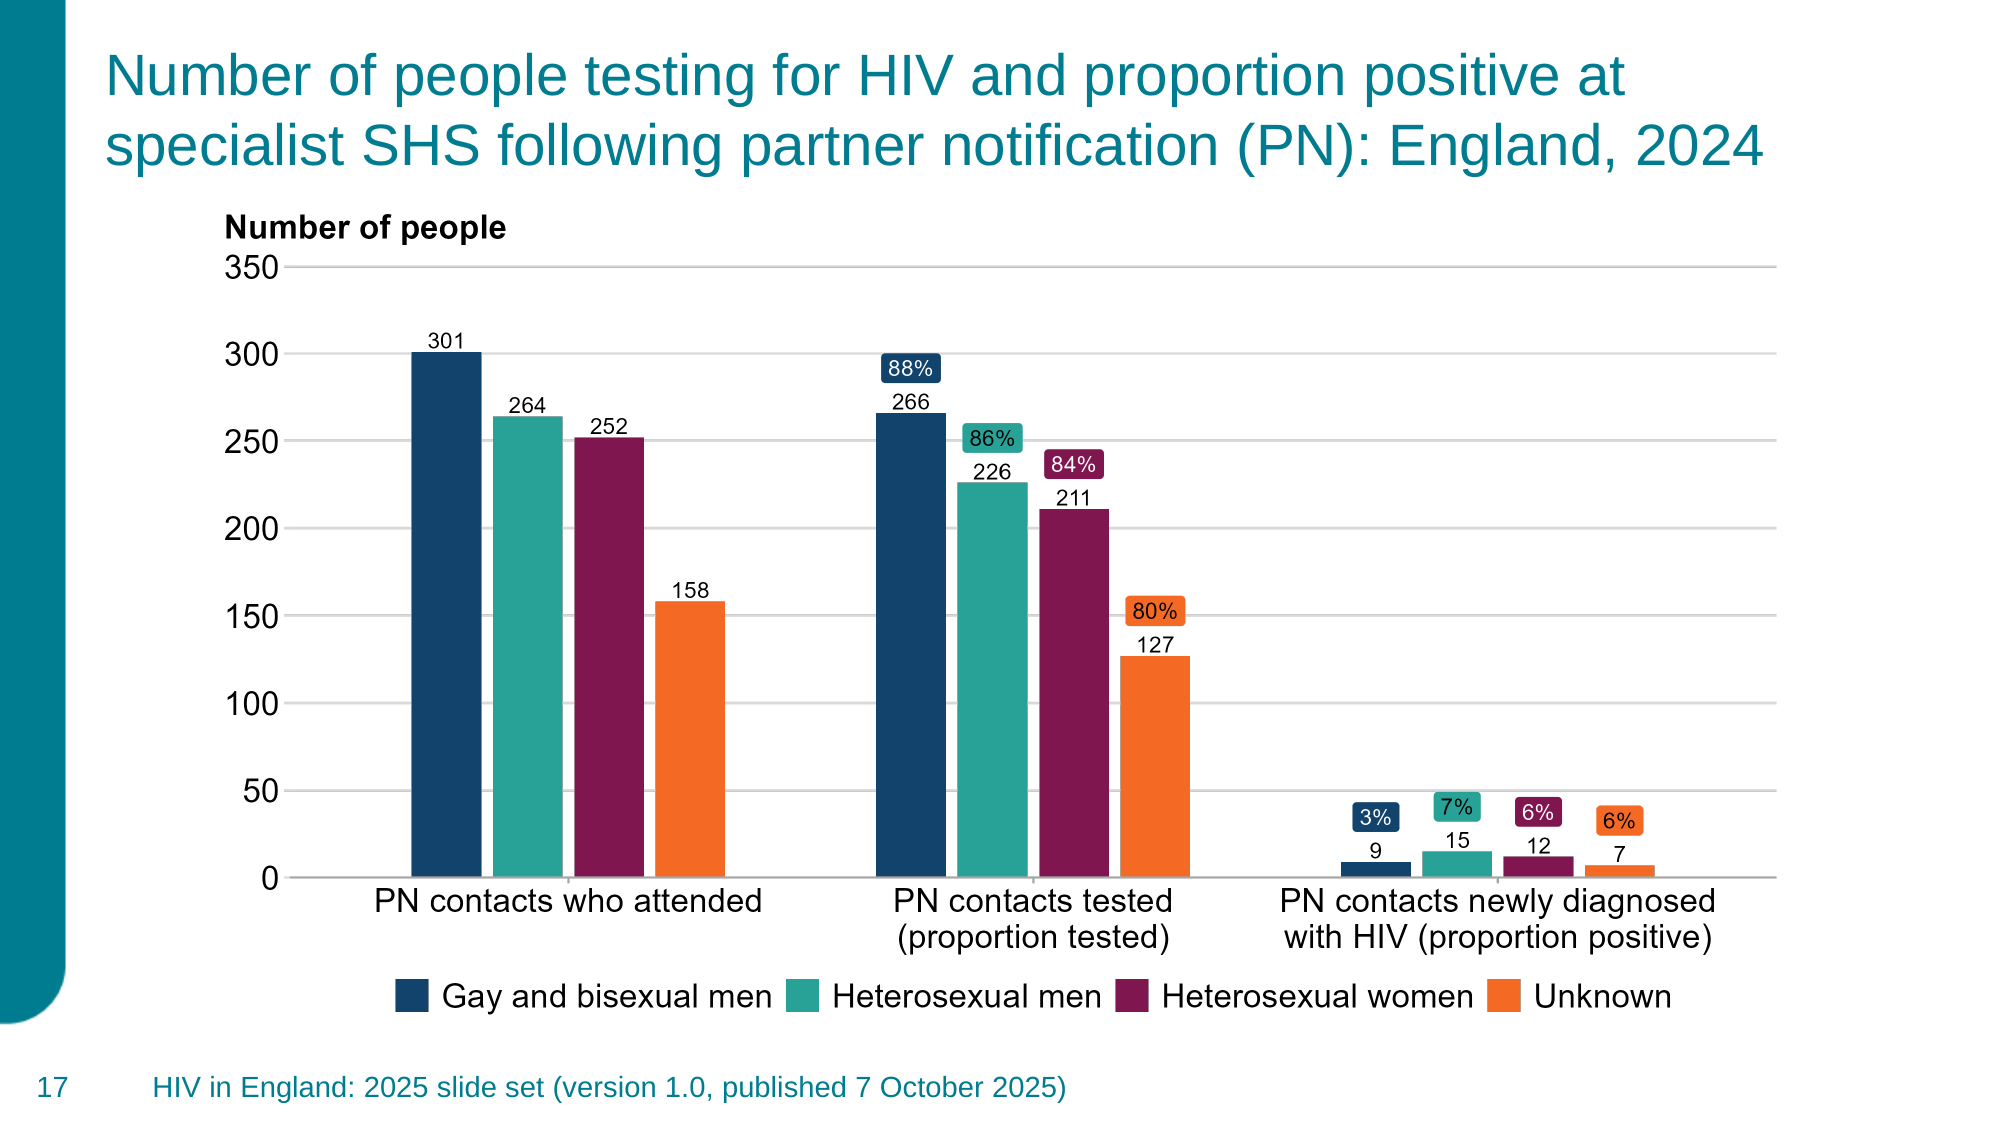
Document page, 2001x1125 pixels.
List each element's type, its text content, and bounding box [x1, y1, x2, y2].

title Number of people testing for HIV and proportion positive at specialist SHS following partner notification (PN): England, 2024 [90, 29, 1891, 255]
text_box HIV in England: 2025 slide set (version 1.0, published 7 October 2025) [137, 1056, 1780, 1116]
text_box [21, 1056, 120, 1117]
picture [212, 199, 1788, 1025]
